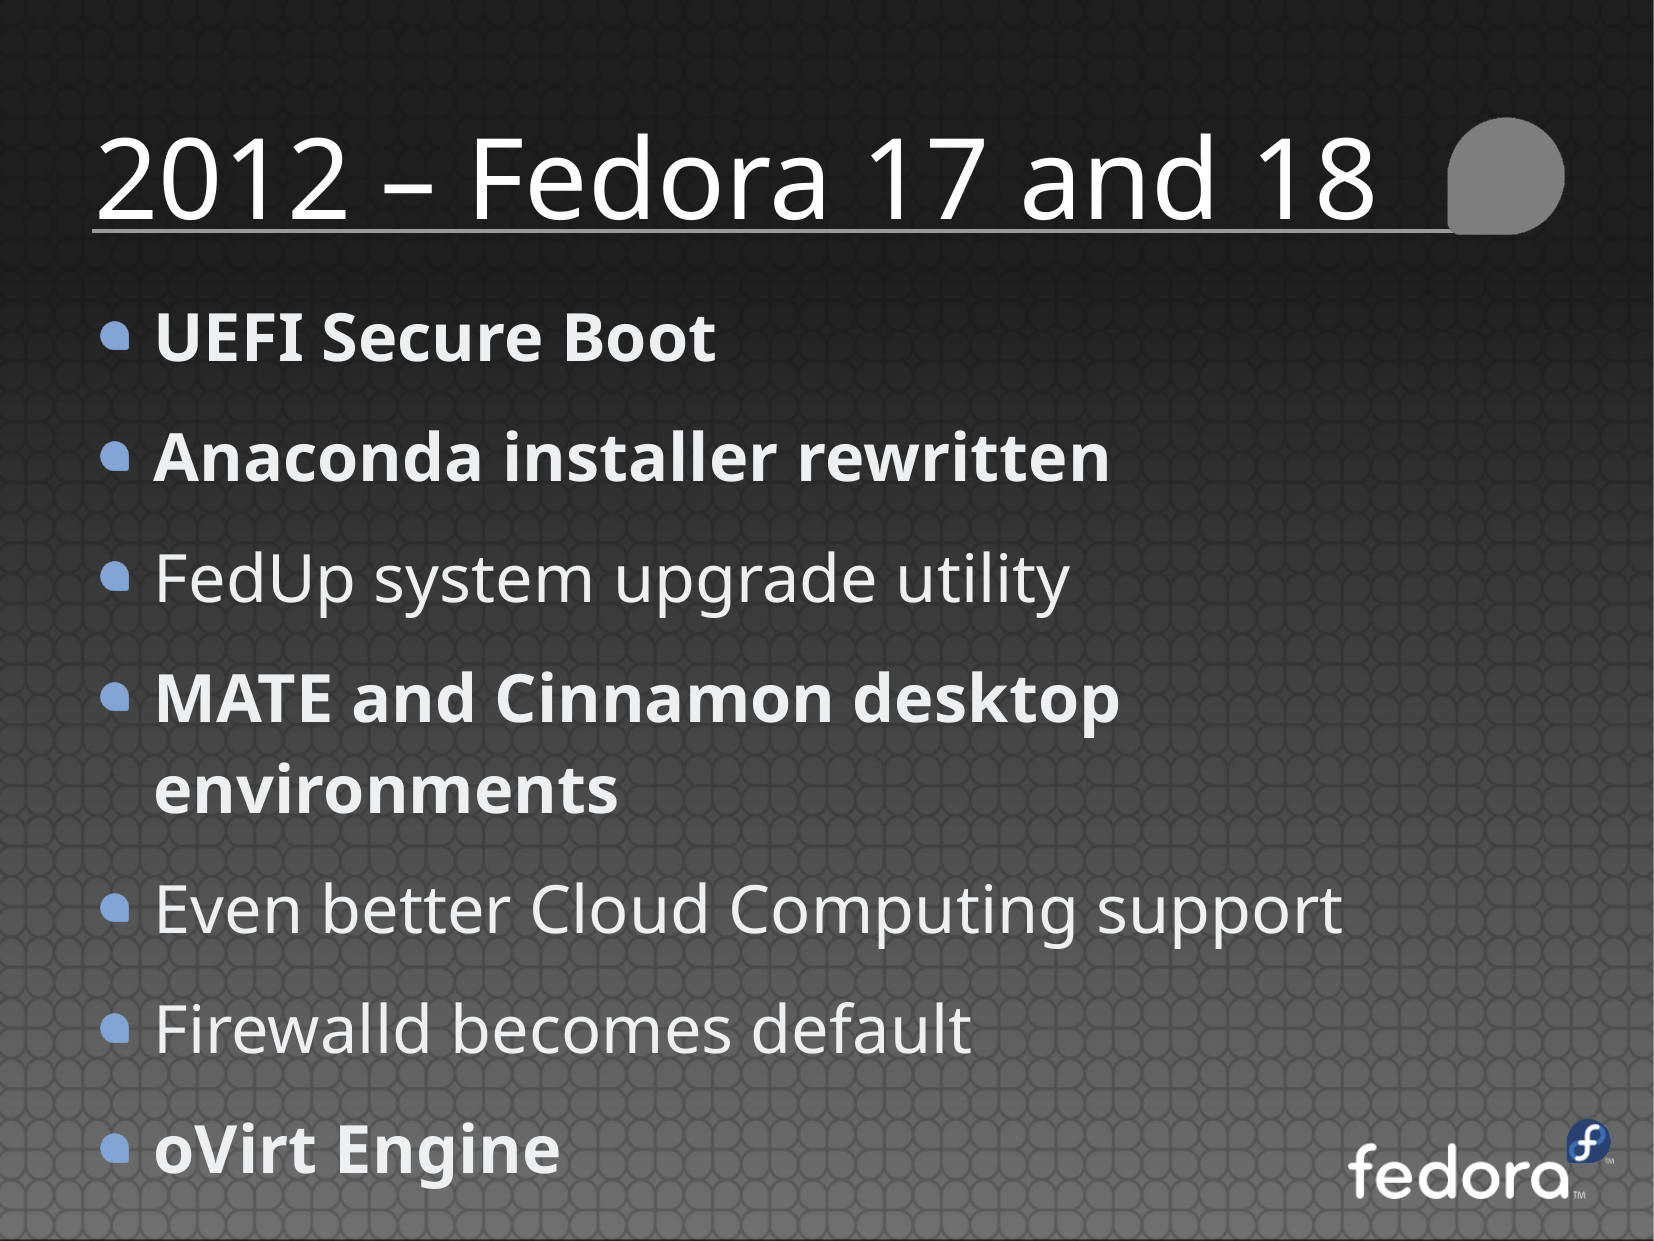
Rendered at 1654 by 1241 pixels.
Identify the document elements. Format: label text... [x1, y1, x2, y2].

picture [0, 0, 1654, 1241]
title 2012 – Fedora 17 and 18 [94, 100, 1426, 251]
list UEFI Secure Boot Anaconda installer rewritten FedUp system upgrade utility MATE and Cinnamon desktop environments Even better Cloud Computing support Firewalld becomes default oVirt Engine [82, 290, 1571, 1094]
